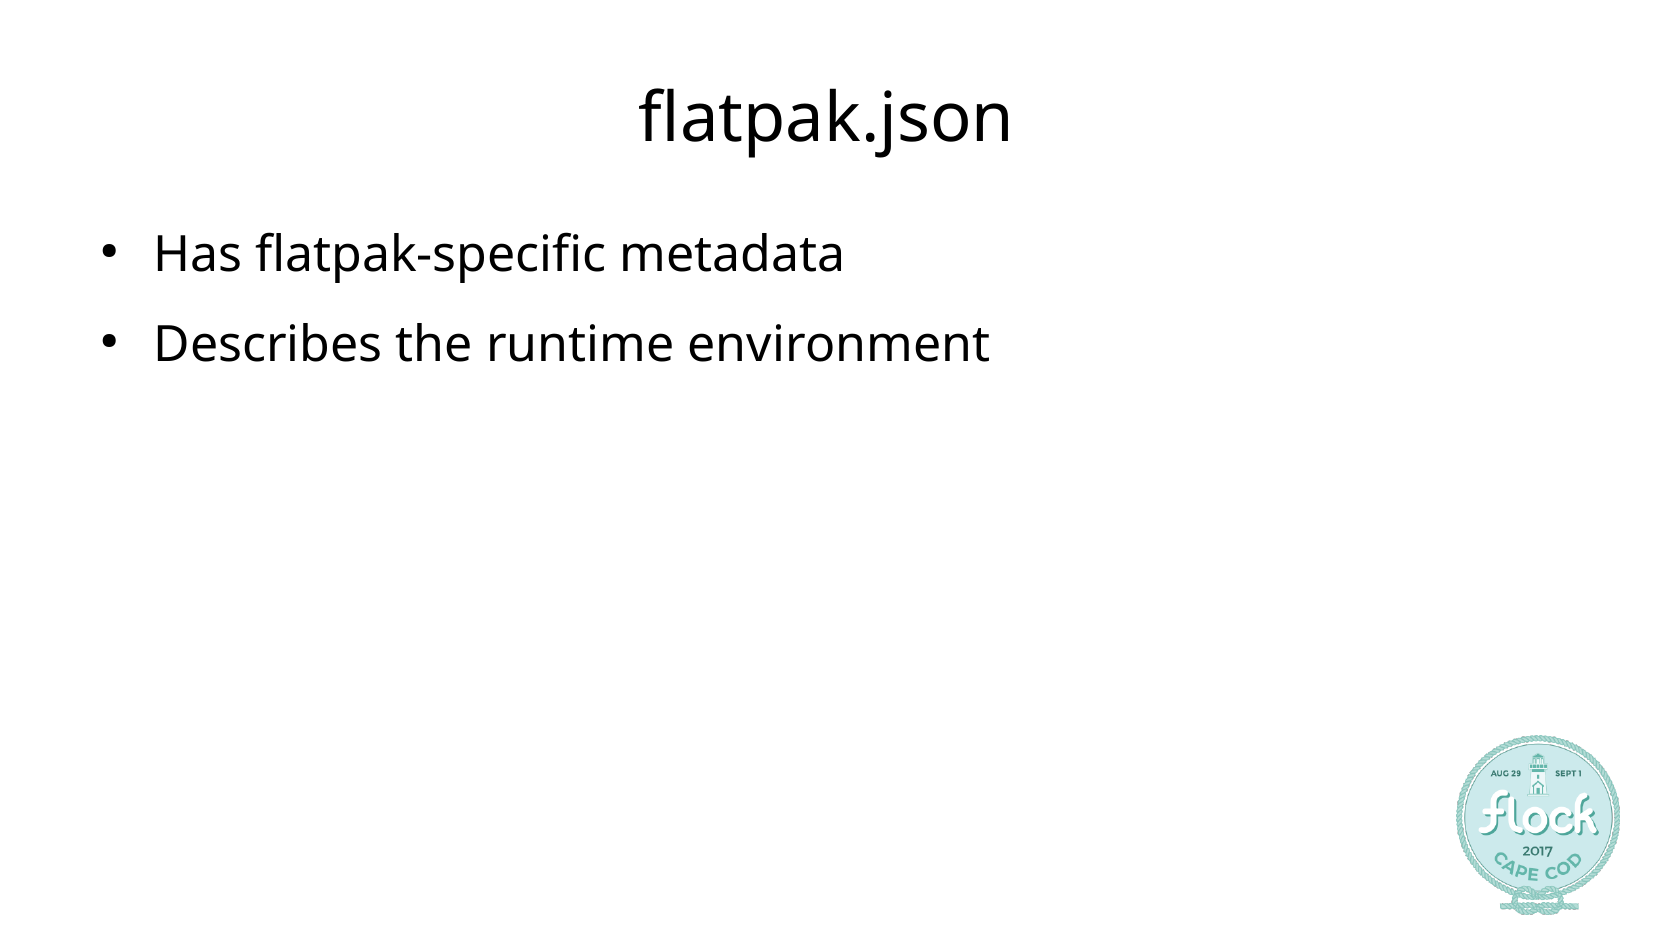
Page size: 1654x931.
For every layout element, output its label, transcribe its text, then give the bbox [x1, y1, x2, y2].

picture [1456, 735, 1620, 915]
title flatpak.json [82, 37, 1571, 193]
list Has flatpak-specific metadata Describes the runtime environment [82, 217, 1571, 758]
